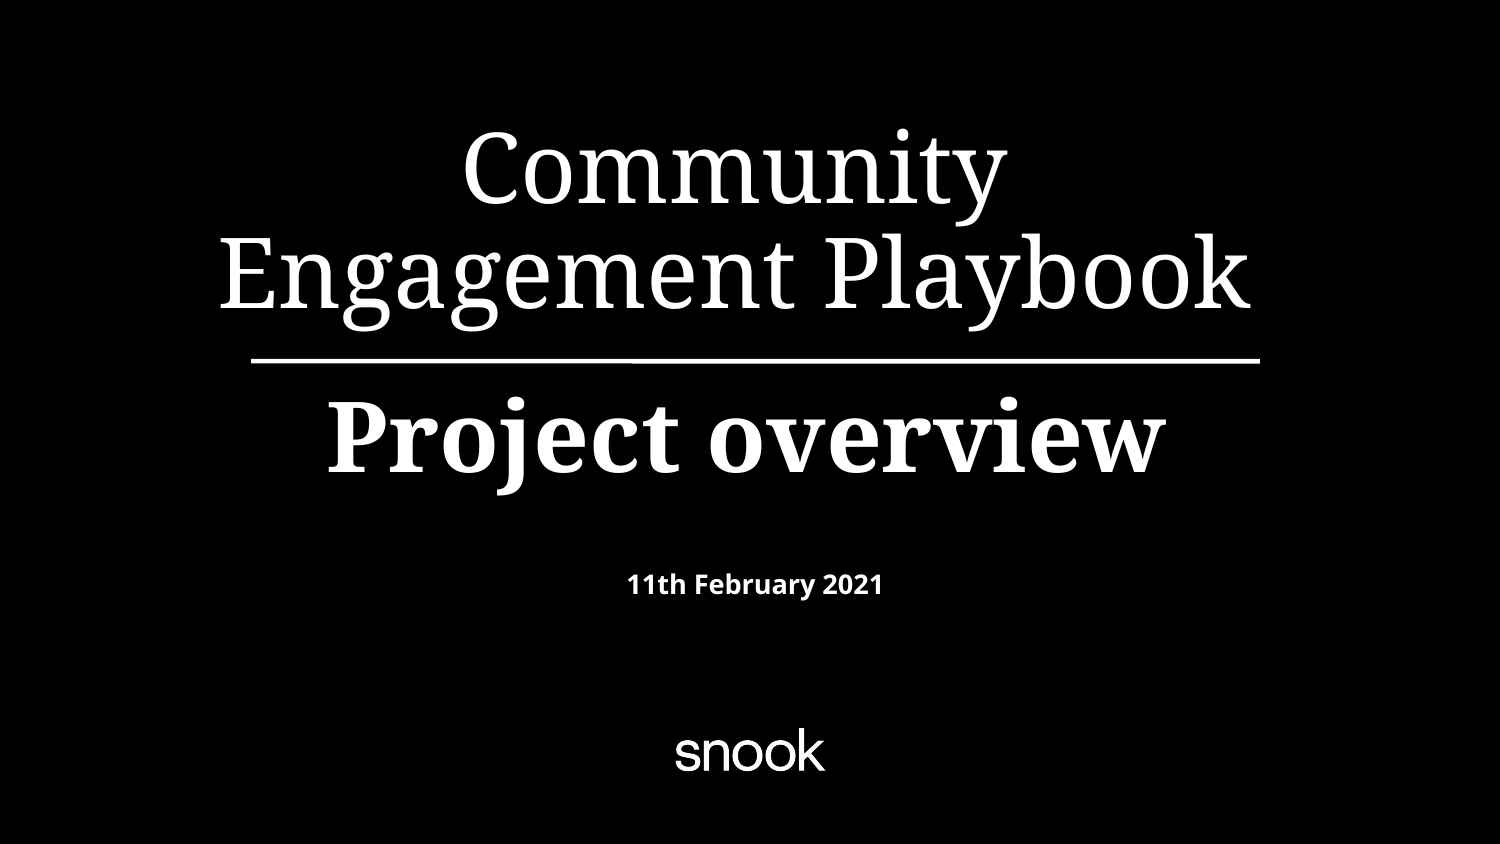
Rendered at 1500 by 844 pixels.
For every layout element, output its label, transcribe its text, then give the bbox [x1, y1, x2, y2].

text_box Community Engagement Playbook Project overview [203, 61, 1266, 551]
text_box 11th February 2021 [224, 470, 1287, 702]
picture [612, 702, 888, 834]
